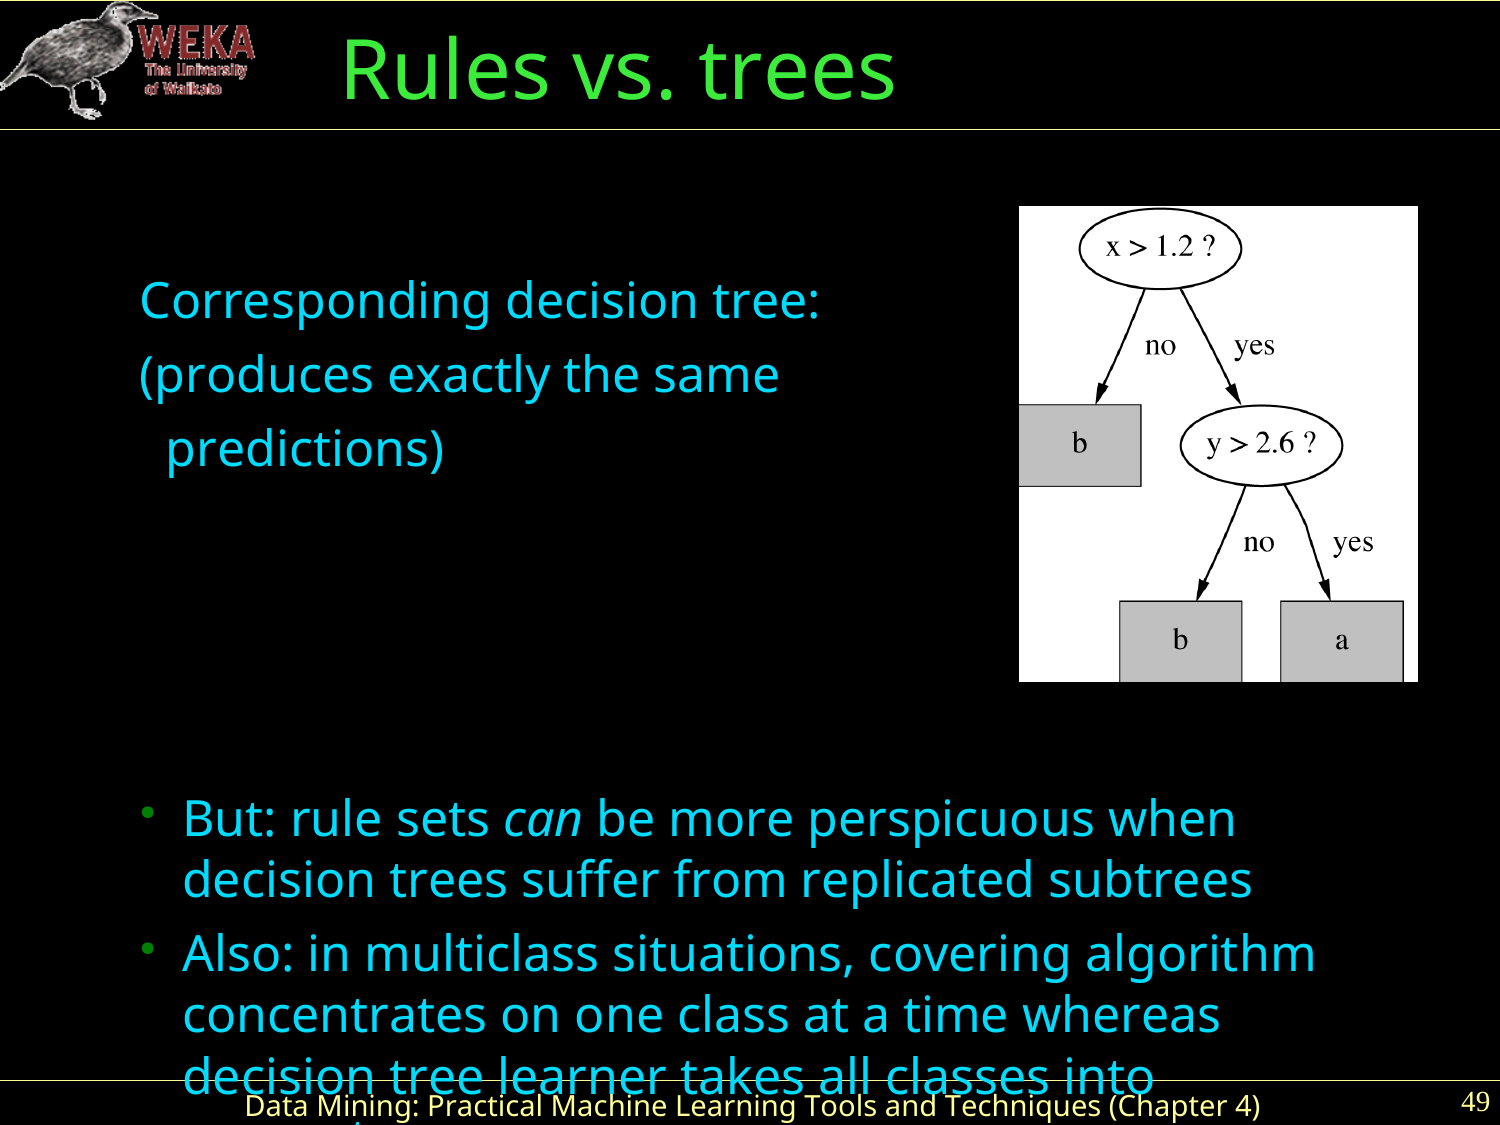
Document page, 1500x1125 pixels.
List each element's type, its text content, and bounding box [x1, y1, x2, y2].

title Rules vs. trees [324, 0, 1500, 148]
picture [1019, 206, 1418, 682]
text_box Corresponding decision tree: (produces exactly the same predictions) But: rule sets can be more perspicuous when decision trees suffer from replicated subtrees Also: in multiclass situations, covering algorithm concentrates on one class at a time whereas decision tree learner takes all classes into account [124, 262, 1363, 990]
picture [0, 1, 266, 129]
